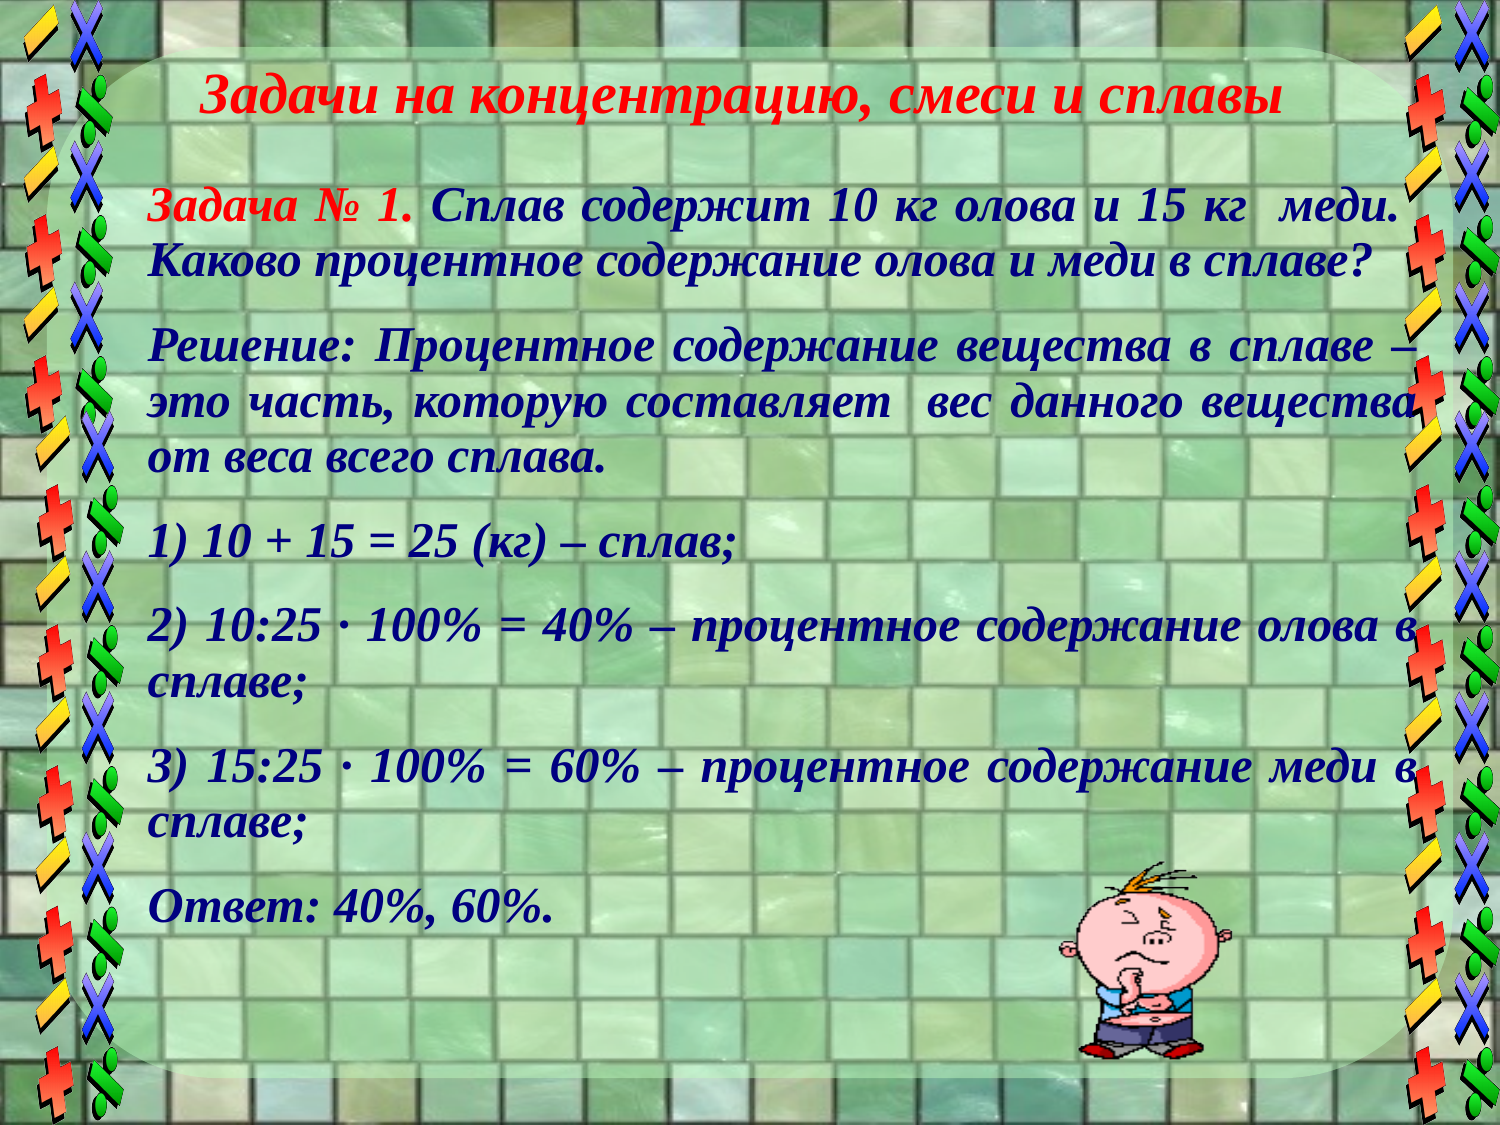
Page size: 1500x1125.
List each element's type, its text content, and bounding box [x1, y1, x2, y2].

title Задачи на концентрацию, смеси и сплавы [67, 0, 1418, 188]
picture [0, 0, 1500, 1125]
picture [1033, 826, 1270, 1063]
list Задача № 1. Сплав содержит 10 кг олова и 15 кг меди. Каково процентное содержание олова и меди в сплаве? Решение: Процентное содержание вещества в сплаве – это часть, которую составляет вес данного вещества от веса всего сплава. 1) 10 + 15 = 25 (кг) – сплав; 2) 10:25 · 100% = 40% – процентное содержание олова в сплаве; 3) 15:25 · 100% = 60% – процентное содержание меди в сплаве; Ответ: 40%, 60%. [147, 177, 1418, 1003]
